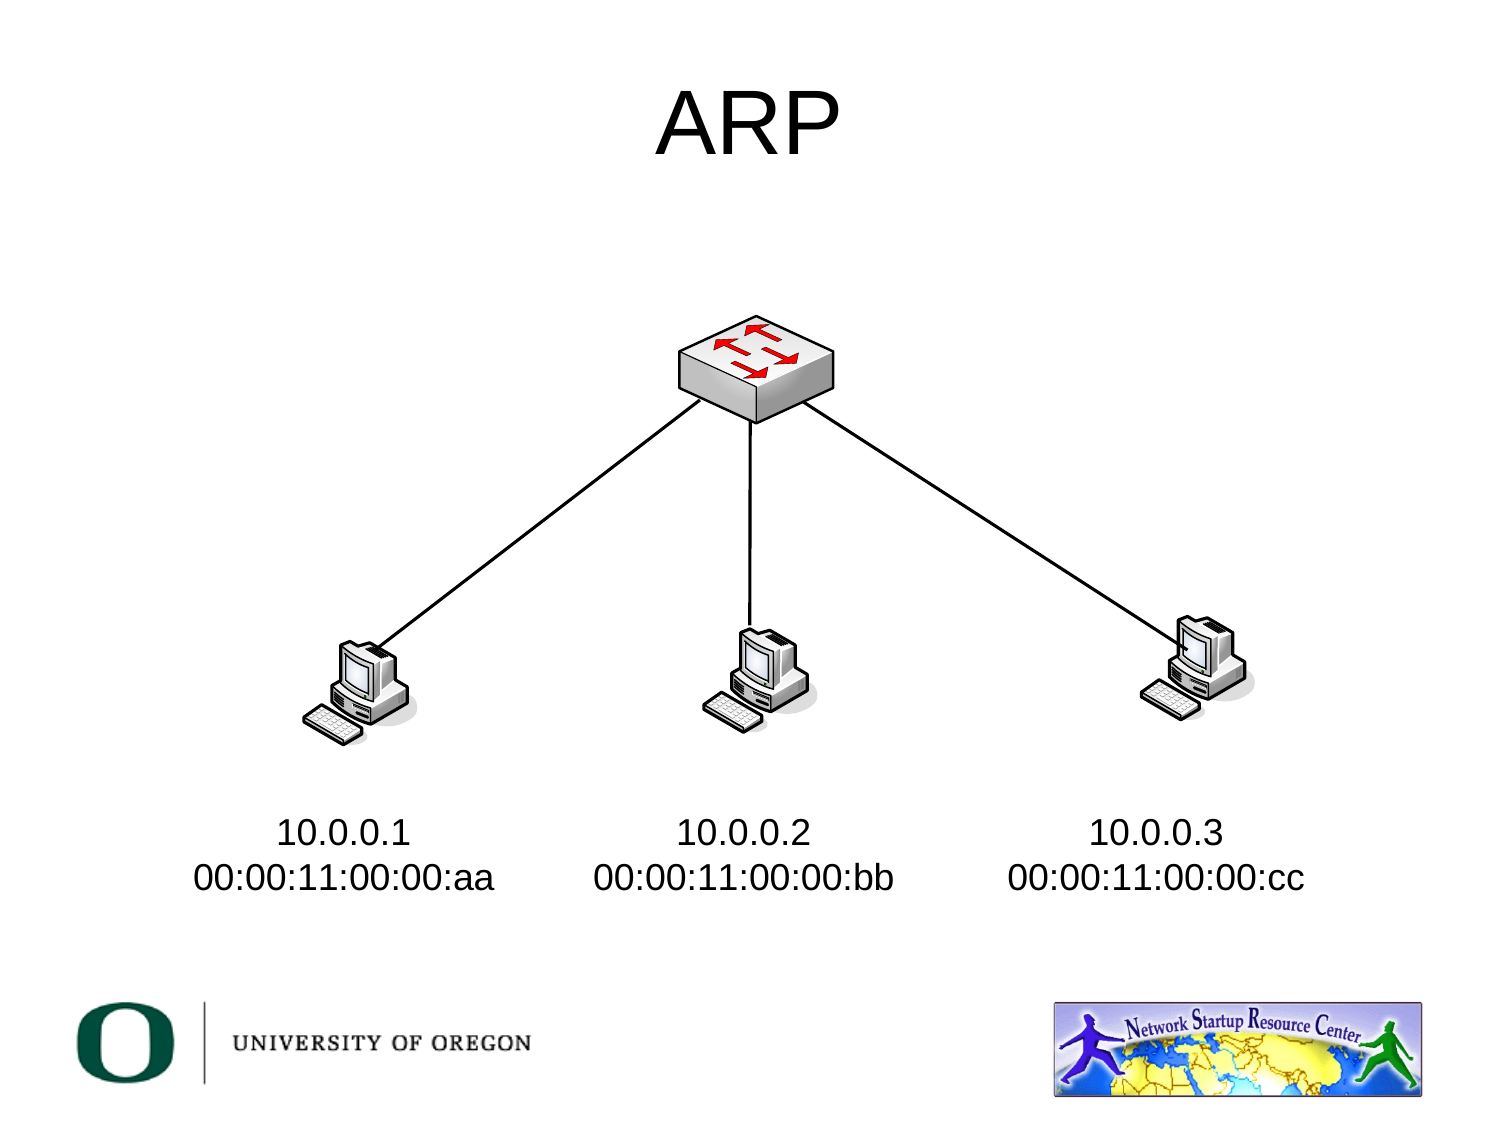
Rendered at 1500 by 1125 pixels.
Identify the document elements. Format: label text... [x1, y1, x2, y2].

picture [62, 998, 546, 1088]
text_box 10.0.0.3 00:00:11:00:00:cc [975, 799, 1338, 906]
chart [300, 637, 420, 749]
picture [1050, 999, 1426, 1100]
chart [699, 624, 820, 737]
text_box 10.0.0.2 00:00:11:00:00:bb [562, 799, 926, 906]
chart [675, 312, 838, 455]
chart [1137, 612, 1258, 724]
title ARP [75, 45, 1426, 201]
text_box 10.0.0.1 00:00:11:00:00:aa [162, 799, 526, 906]
